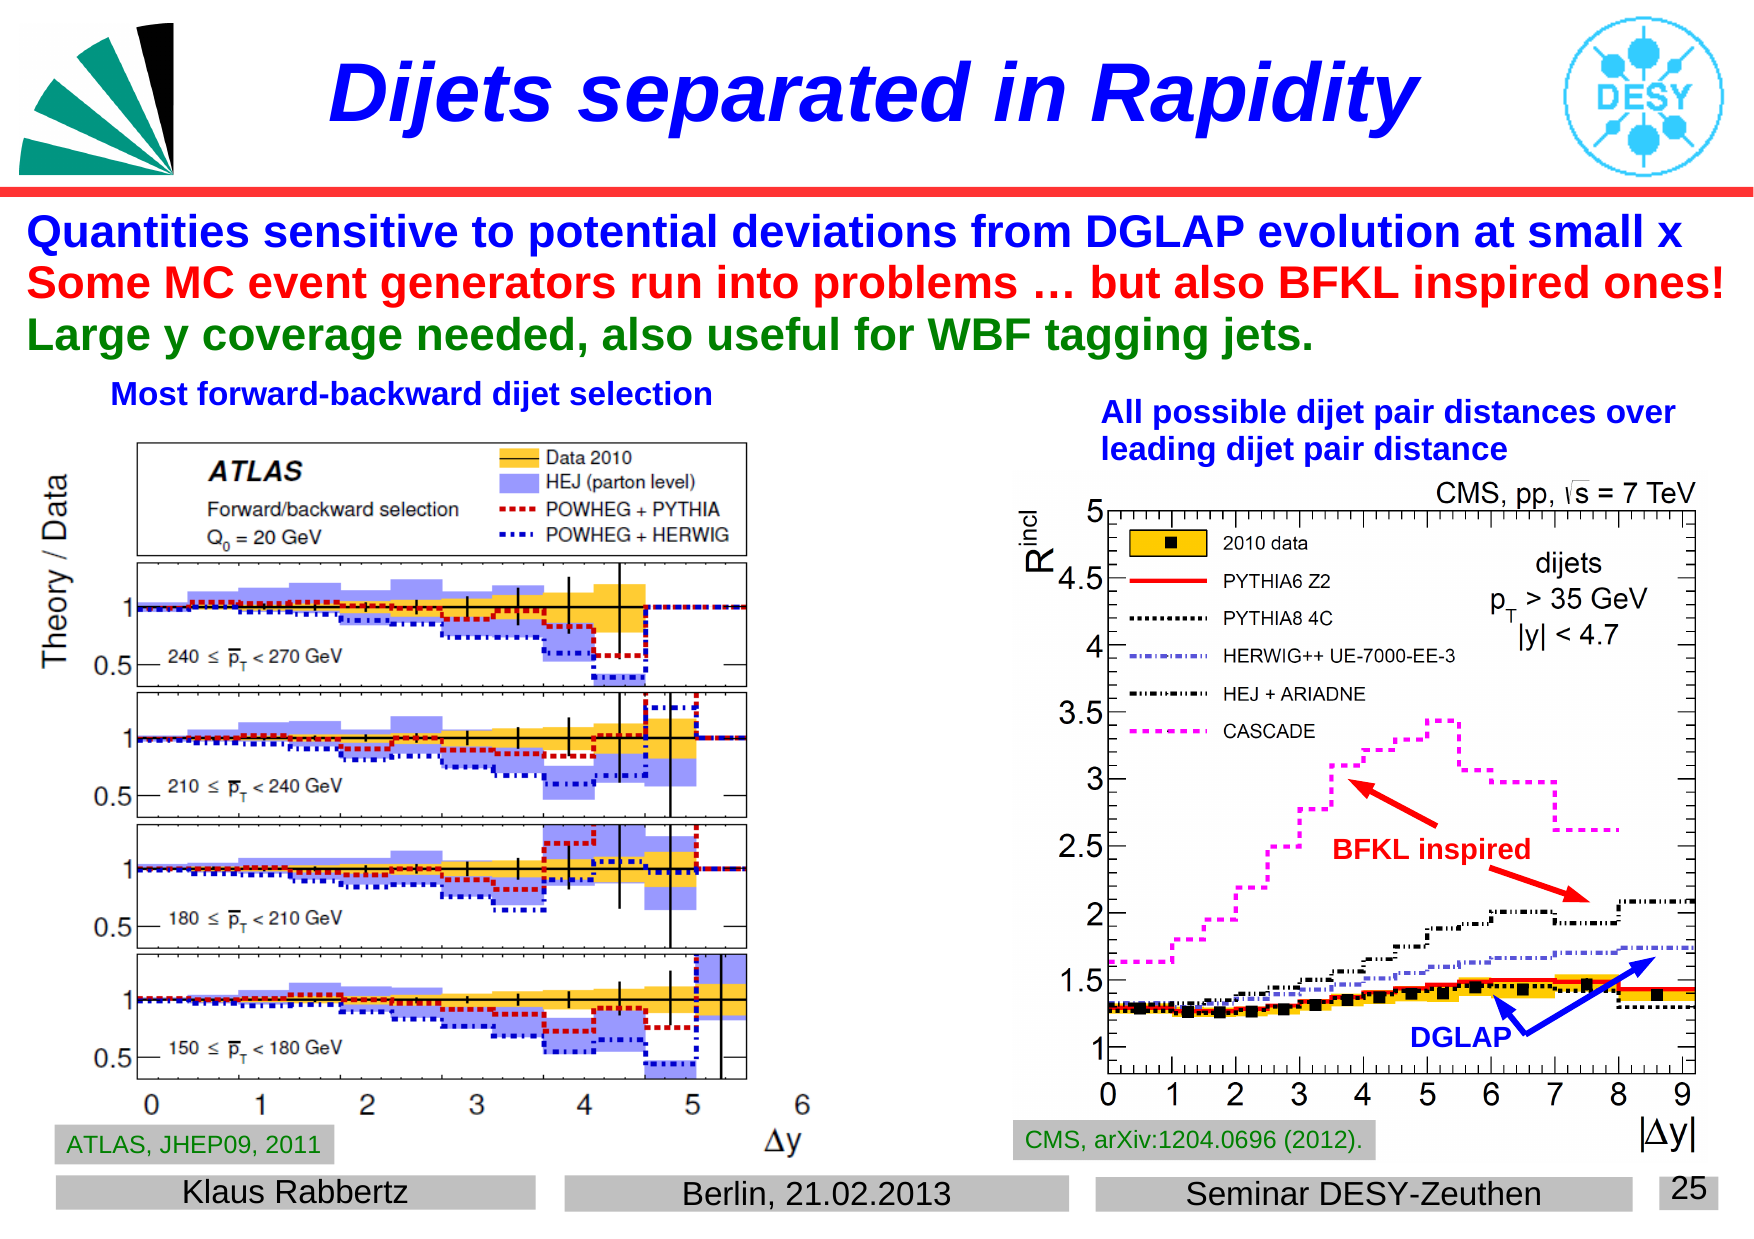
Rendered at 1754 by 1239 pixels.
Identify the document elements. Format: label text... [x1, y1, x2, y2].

picture [1564, 12, 1729, 182]
picture [1012, 470, 1708, 1163]
title Dijets separated in Rapidity [184, 0, 1564, 185]
text_box ATLAS, JHEP09, 2011 [54, 1124, 335, 1165]
text_box CMS, arXiv:1204.0696 (2012). [1013, 1120, 1376, 1161]
text_box Quantities sensitive to potential deviations from DGLAP evolution at small x Some MC event generators run into problems … but also BFKL inspired ones! Large y coverage needed, also useful for WBF tagging jets. [14, 199, 1739, 366]
picture [34, 440, 751, 1081]
text_box BFKL inspired [1320, 827, 1545, 872]
text_box All possible dijet pair distances over leading dijet pair distance [1088, 387, 1688, 474]
text_box DGLAP [1398, 1015, 1524, 1061]
text_box Most forward-backward dijet selection [98, 369, 728, 418]
picture [19, 23, 174, 177]
picture [72, 1085, 818, 1168]
